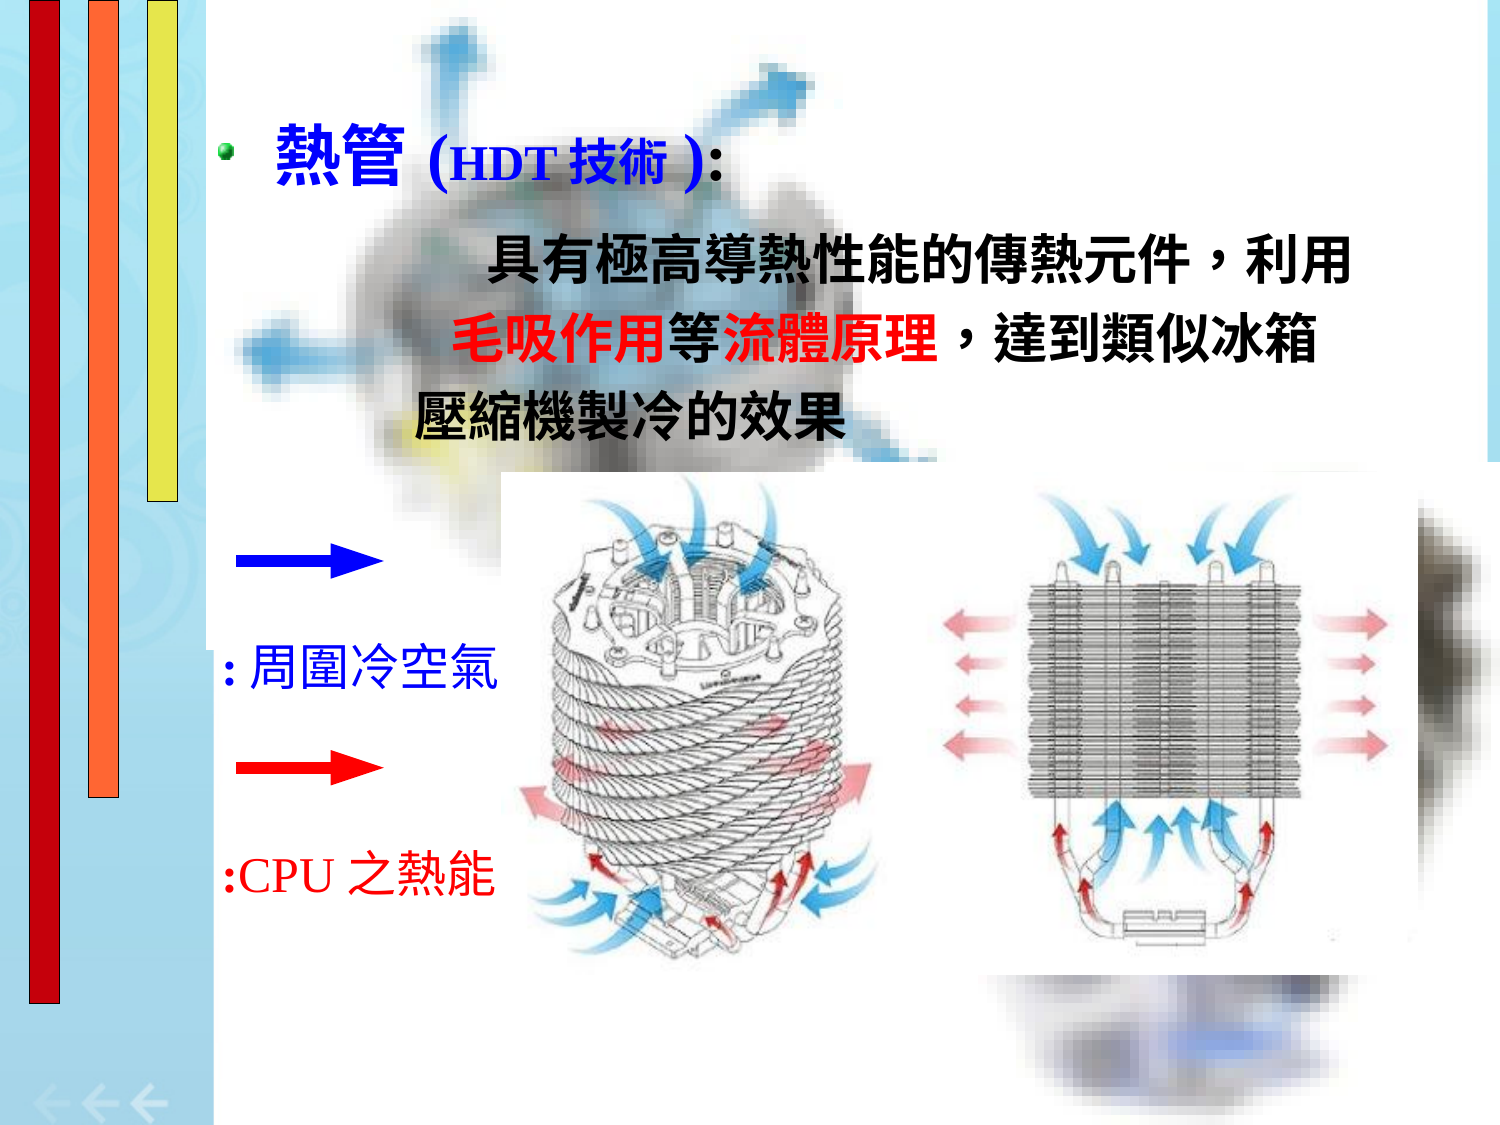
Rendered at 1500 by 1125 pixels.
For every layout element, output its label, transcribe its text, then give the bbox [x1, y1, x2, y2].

text_box :CPU之熱能 [206, 826, 532, 903]
list 熱管(HDT技術): 具有極高導熱性能的傳熱元件，利用 毛吸作用等流體原理，達到類似冰箱 壓縮機製冷的效果 [218, 103, 1388, 620]
text_box :周圍冷空氣 [206, 620, 532, 709]
list 熱管(HDT技術): 具有極高導熱性能的傳熱元件，利用 毛吸作用等流體原理，達到類似冰箱 壓縮機製冷的效果 [218, 709, 501, 798]
picture [0, 0, 1500, 1125]
